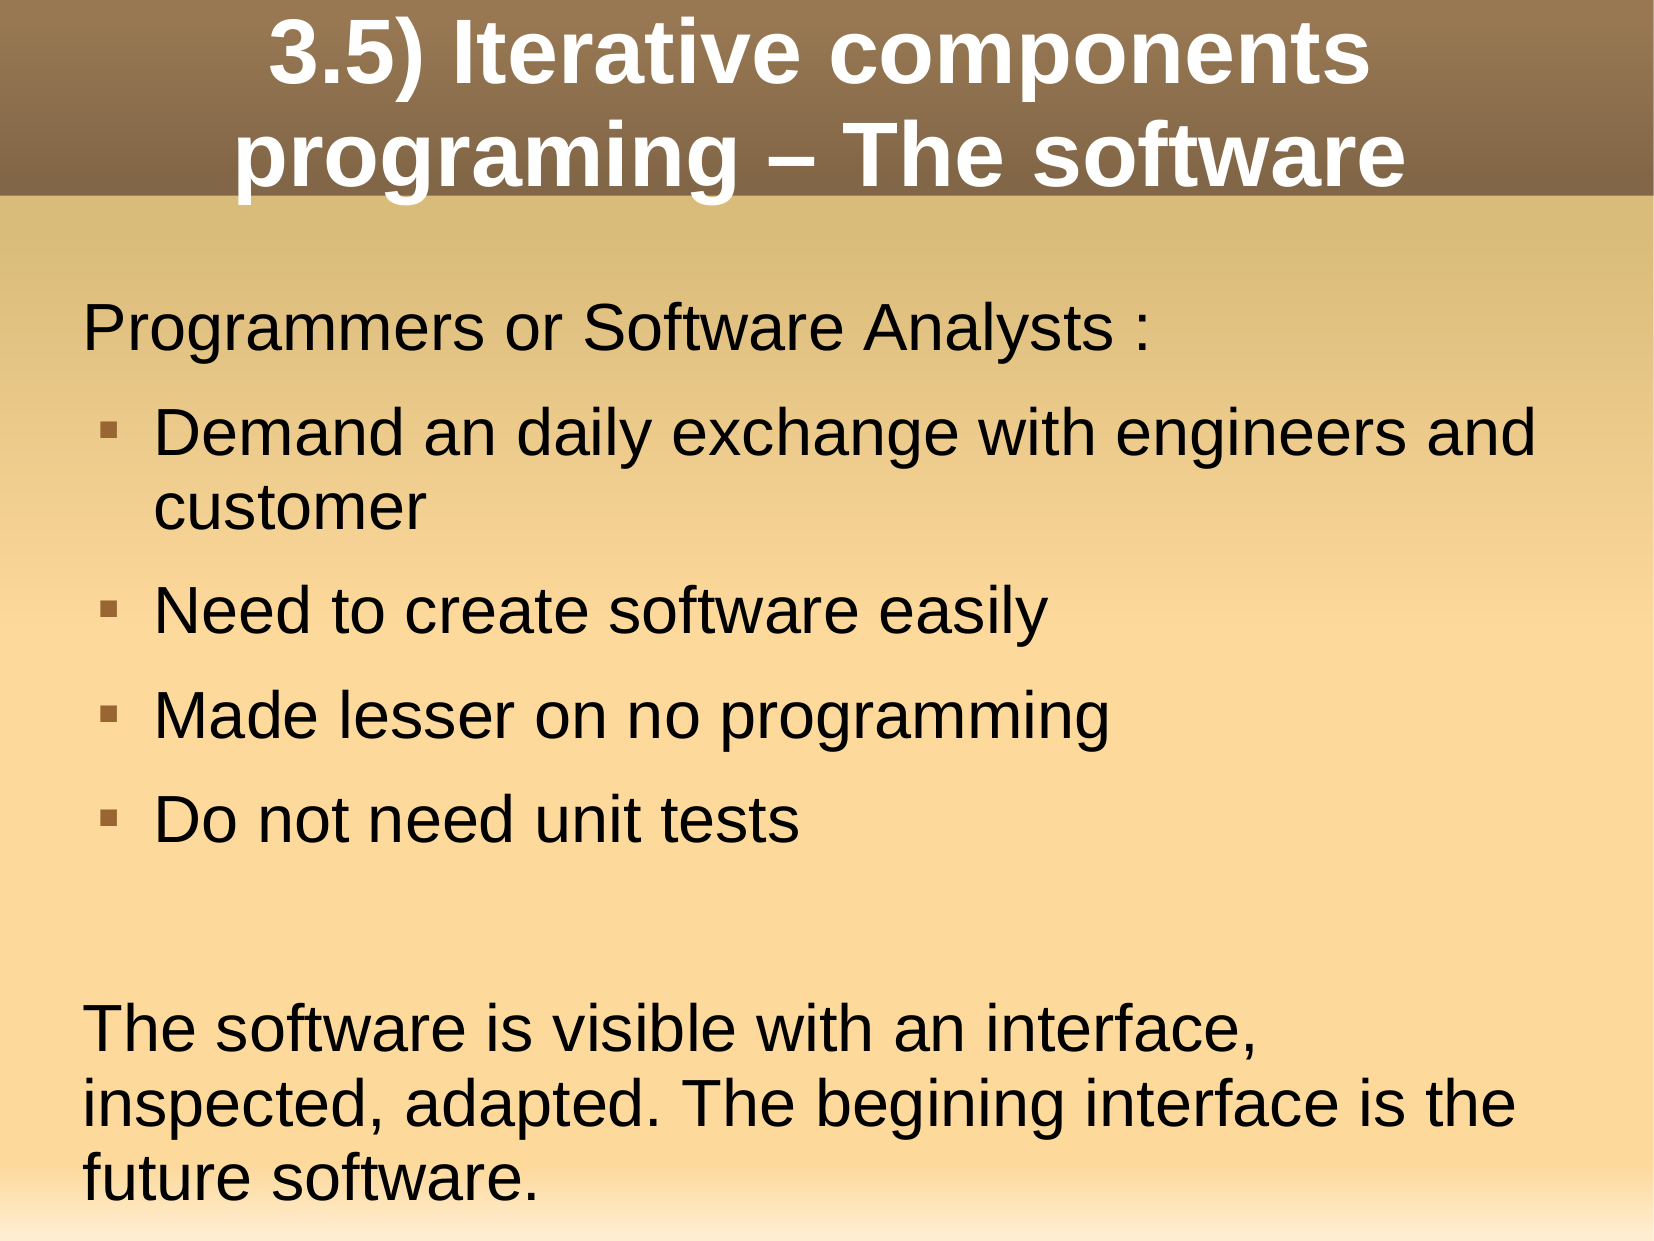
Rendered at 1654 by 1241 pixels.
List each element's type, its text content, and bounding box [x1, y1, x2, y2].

list Programmers or Software Analysts : Demand an daily exchange with engineers and customer Need to create software easily Made lesser on no programming Do not need unit tests The software is visible with an interface, inspected, adapted. The begining interface is the future software. [82, 290, 1571, 1216]
picture [0, 0, 1654, 1241]
title 3.5) Iterative components programing – The software [76, 1, 1565, 207]
